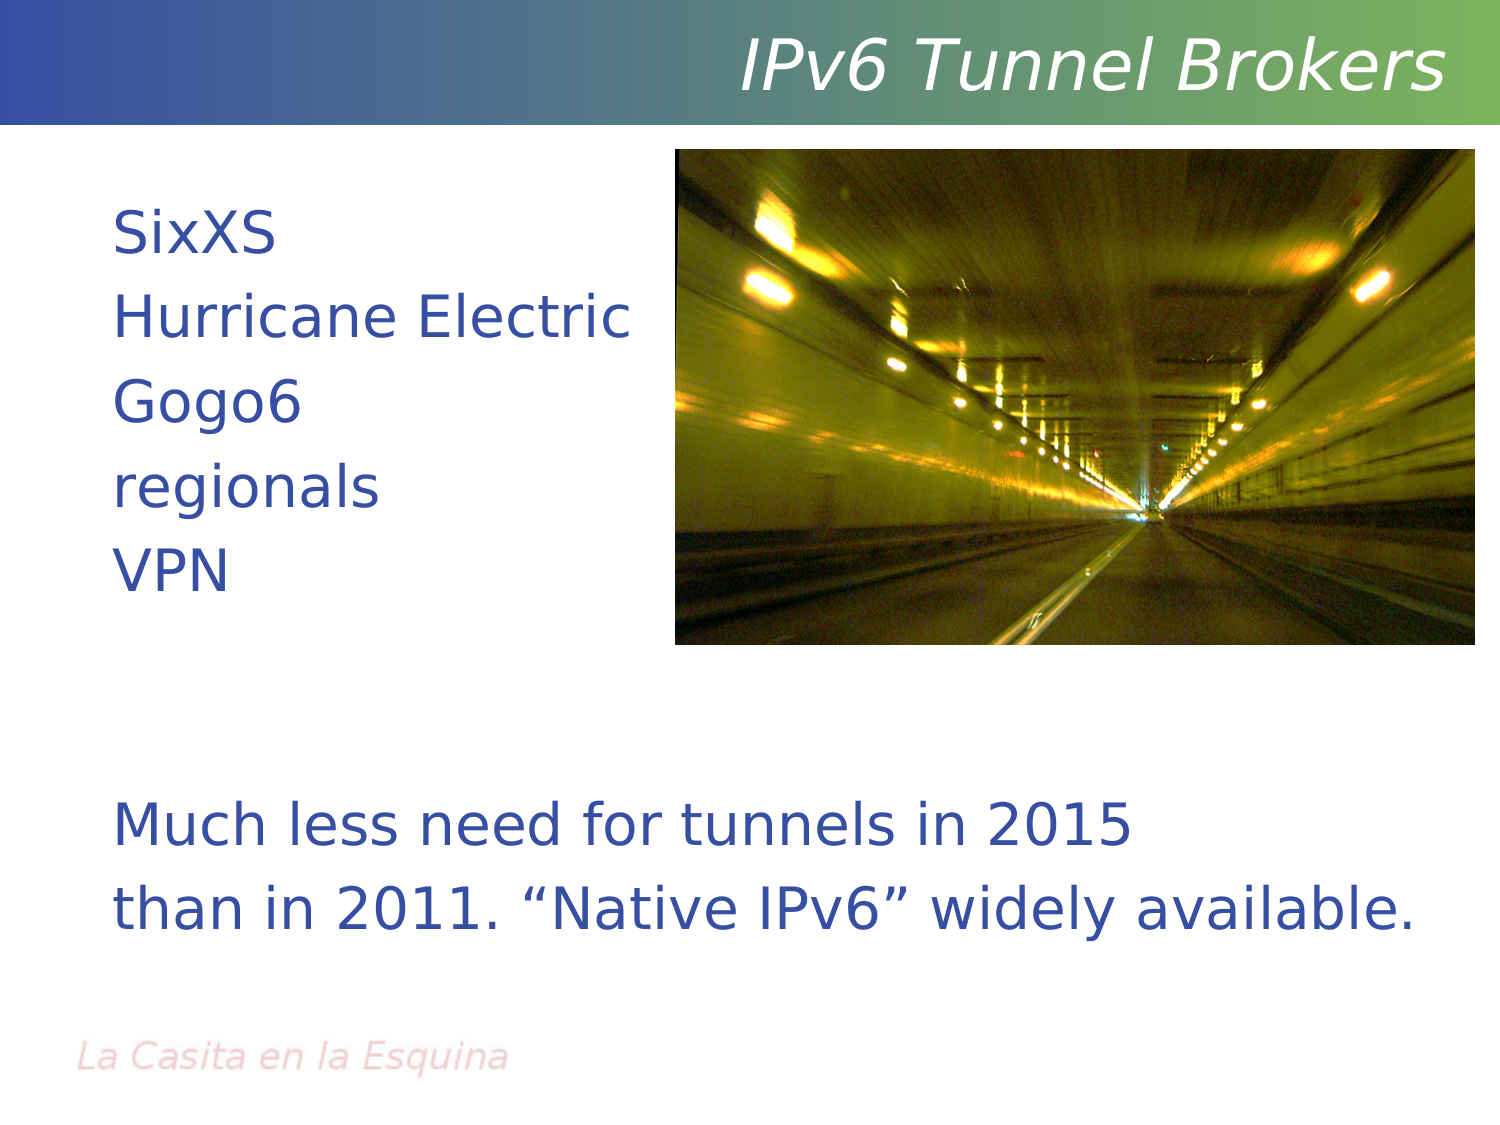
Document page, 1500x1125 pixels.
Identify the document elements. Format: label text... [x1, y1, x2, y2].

list SixXS Hurricane Electric Gogo6 regionals VPN Much less need for tunnels in 2015 than in 2011. “Native IPv6” widely available. [70, 187, 1438, 1034]
picture [45, 1019, 545, 1095]
picture [675, 149, 1475, 645]
title IPv6 Tunnel Brokers [62, 12, 1463, 113]
